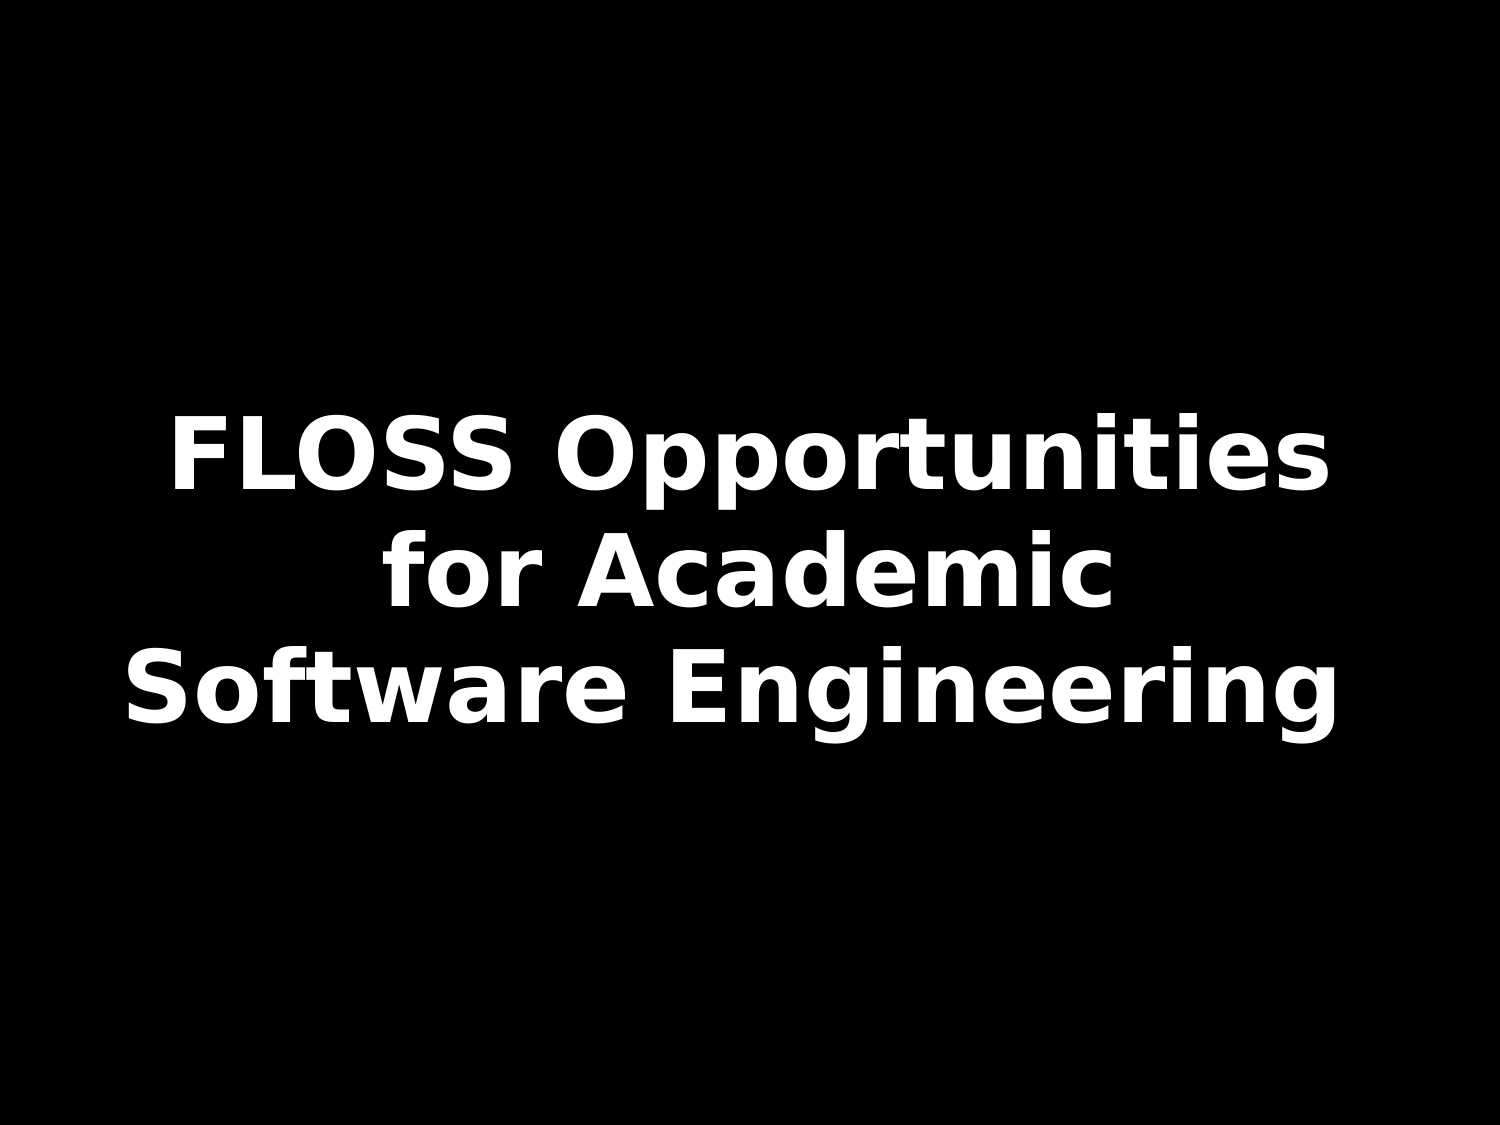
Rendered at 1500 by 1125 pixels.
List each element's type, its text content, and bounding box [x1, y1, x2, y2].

title FLOSS Opportunities for Academic Software Engineering [75, 44, 1425, 1099]
